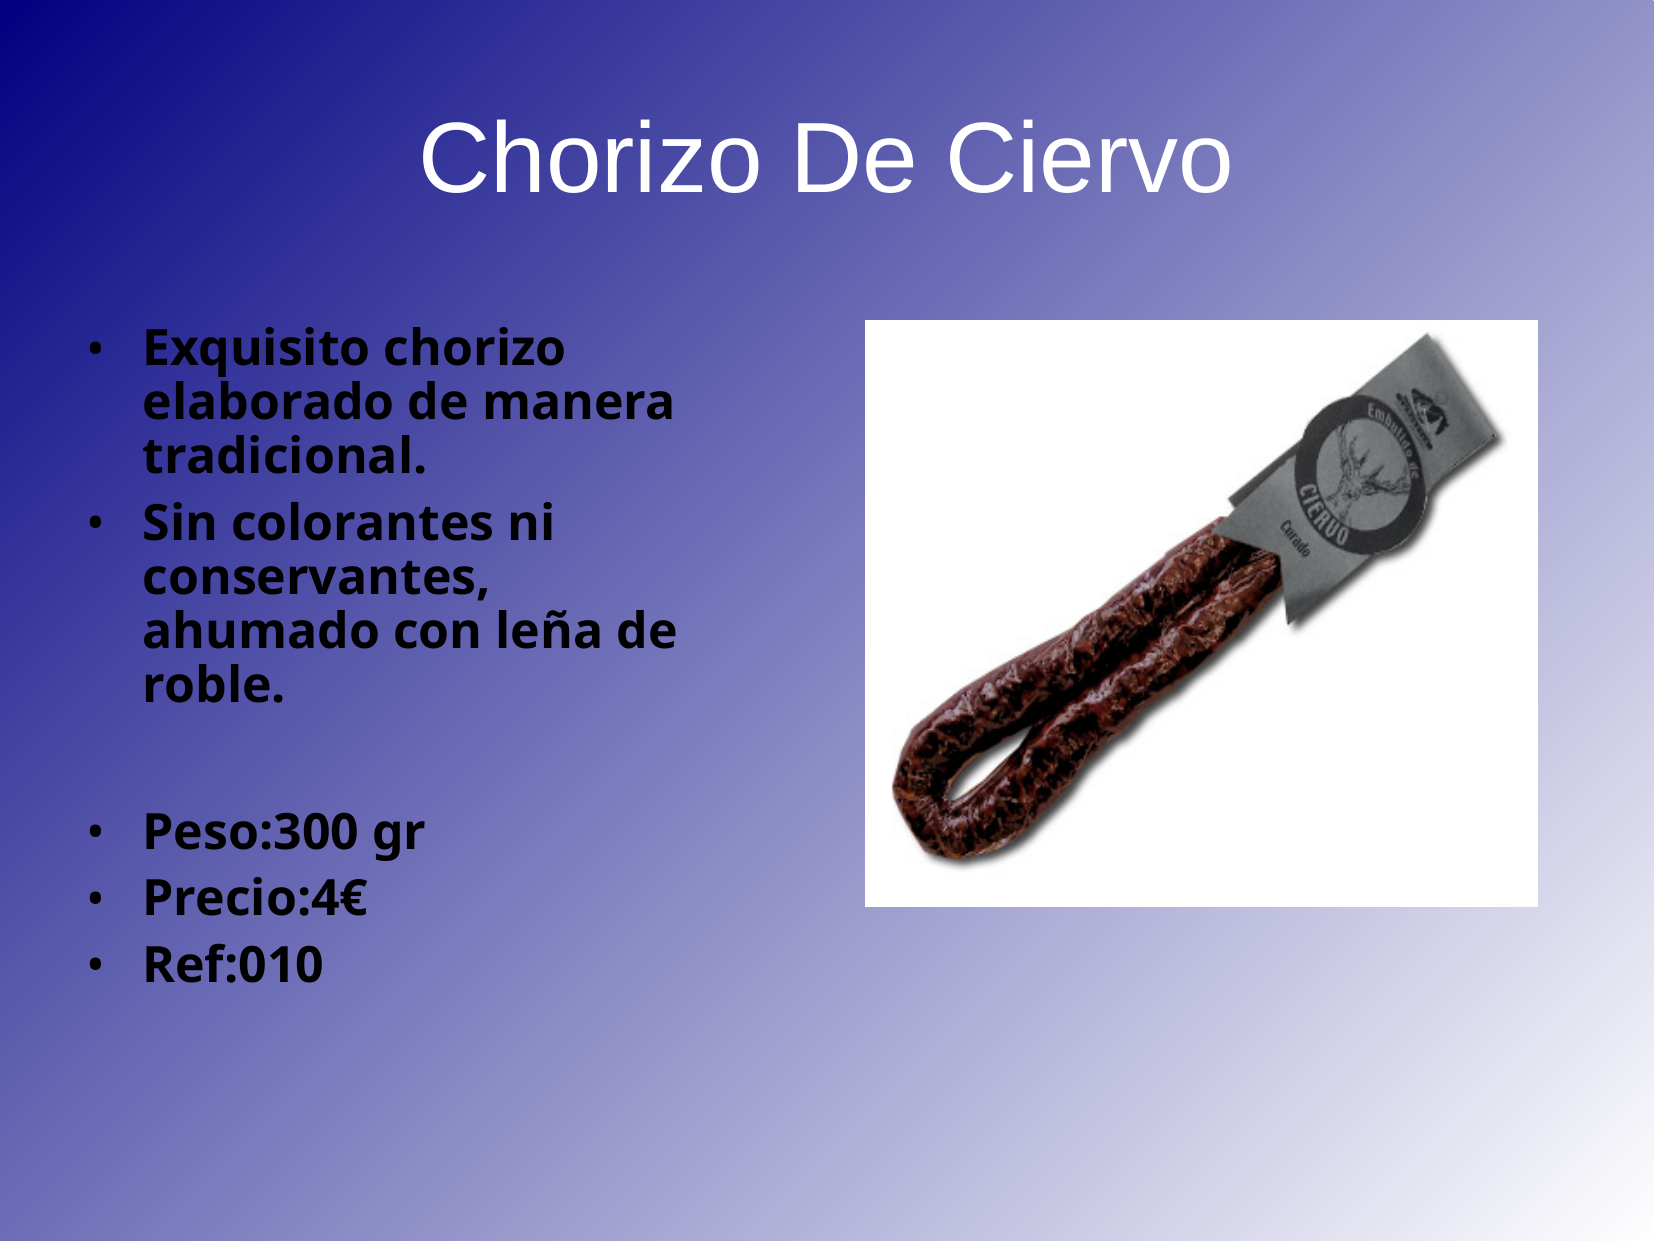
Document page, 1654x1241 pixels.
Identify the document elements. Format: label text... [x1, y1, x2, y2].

picture [865, 320, 1538, 907]
list Exquisito chorizo elaborado de manera tradicional. Sin colorantes ni conservantes, ahumado con leña de roble. Peso:300 gr Precio:4€ Ref:010 [71, 242, 802, 1061]
title Chorizo De Ciervo [82, 49, 1571, 257]
